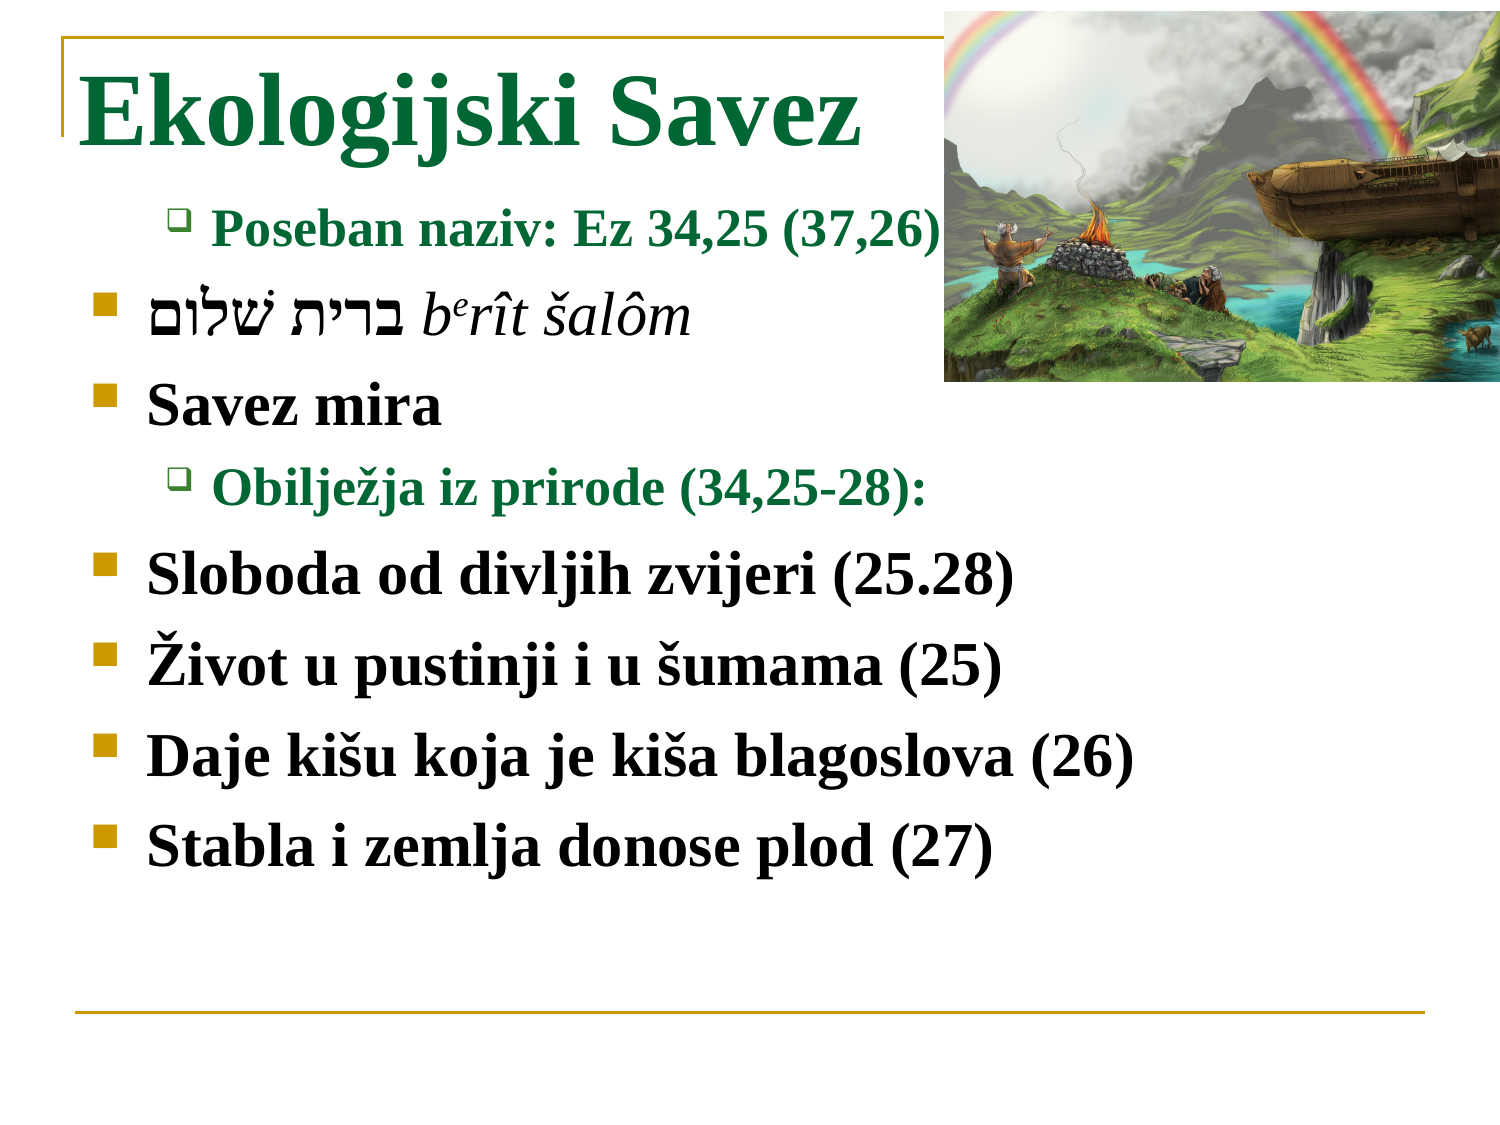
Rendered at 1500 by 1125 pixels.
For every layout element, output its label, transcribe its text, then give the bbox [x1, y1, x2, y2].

list Poseban naziv: Ez 34,25 (37,26) ברית שׁלום berît šalôm Savez mira Obilježja iz prirode (34,25-28): Sloboda od divljih zvijeri (25.28) Život u pustinji i u šumama (25) Daje kišu koja je kiša blagoslova (26) Stabla i zemlja donose plod (27) [75, 184, 1426, 1006]
picture [944, 11, 1500, 383]
title Ekologijski Savez [63, 33, 944, 221]
